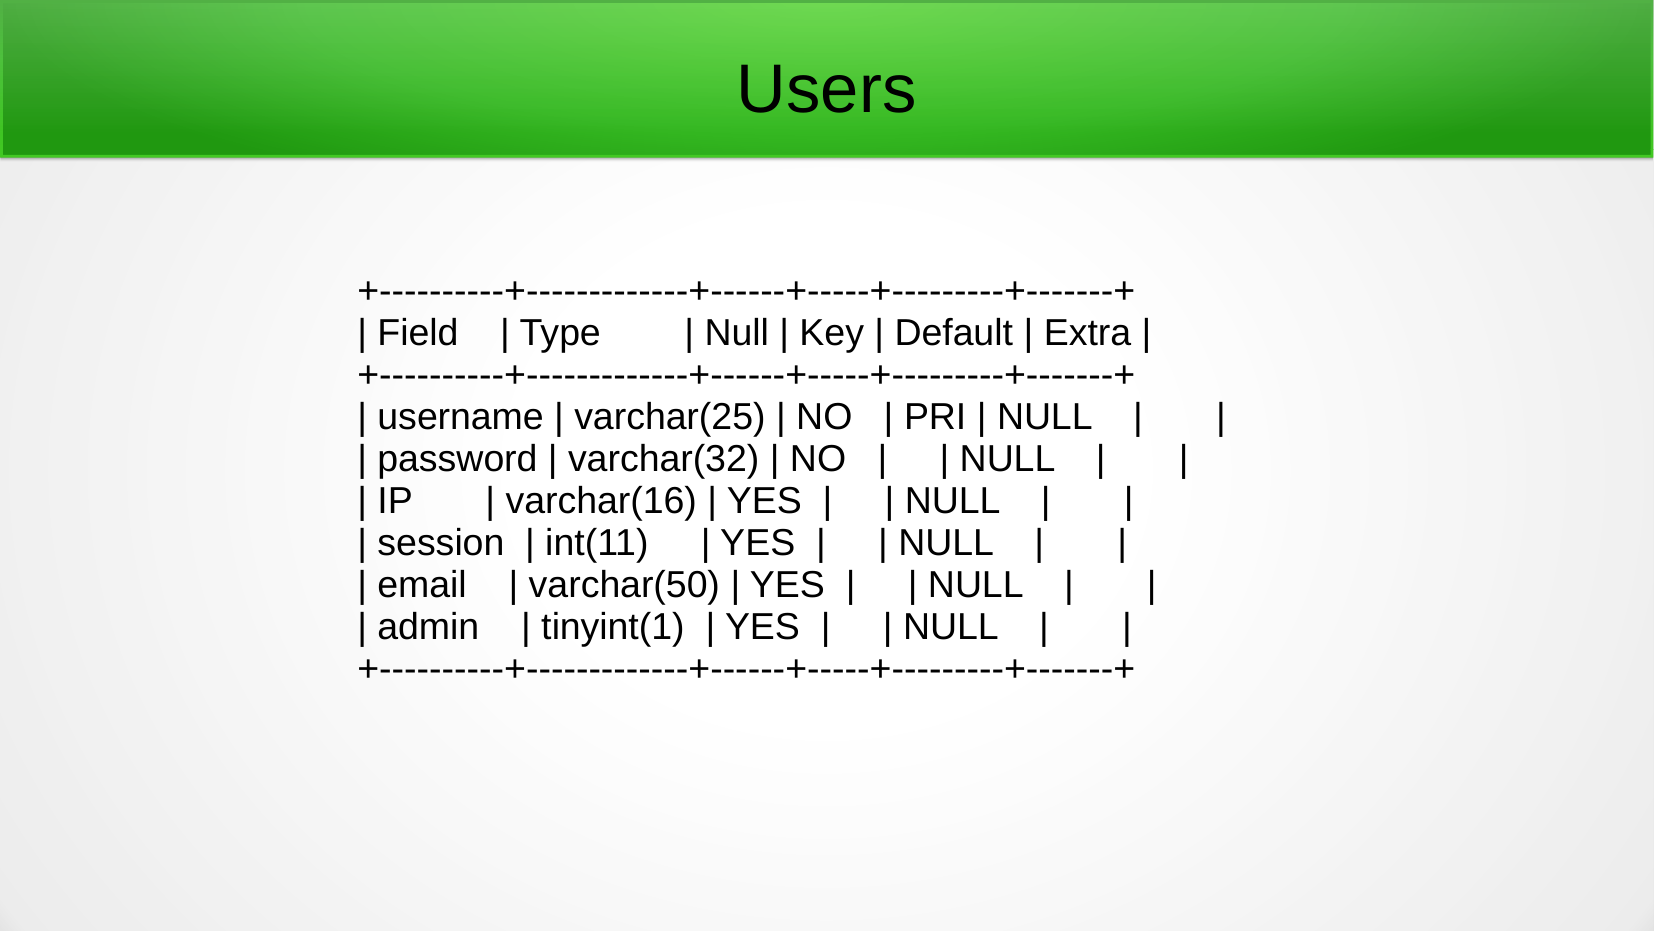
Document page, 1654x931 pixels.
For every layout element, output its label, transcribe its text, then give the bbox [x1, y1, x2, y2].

title Users [82, 35, 1571, 142]
text_box +----------+-------------+------+-----+---------+-------+ | Field | Type | Null | Key | Default | Extra | +----------+-------------+------+-----+---------+-------+ | username | varchar(25) | NO | PRI | NULL | | | password | varchar(32) | NO | | NULL | | | IP | varchar(16) | YES | | NULL | | | session | int(11) | YES | | NULL | | | email | varchar(50) | YES | | NULL | | | admin | tinyint(1) | YES | | NULL | | +----------+-------------+------+-----+---------+-------+ [342, 262, 1360, 697]
